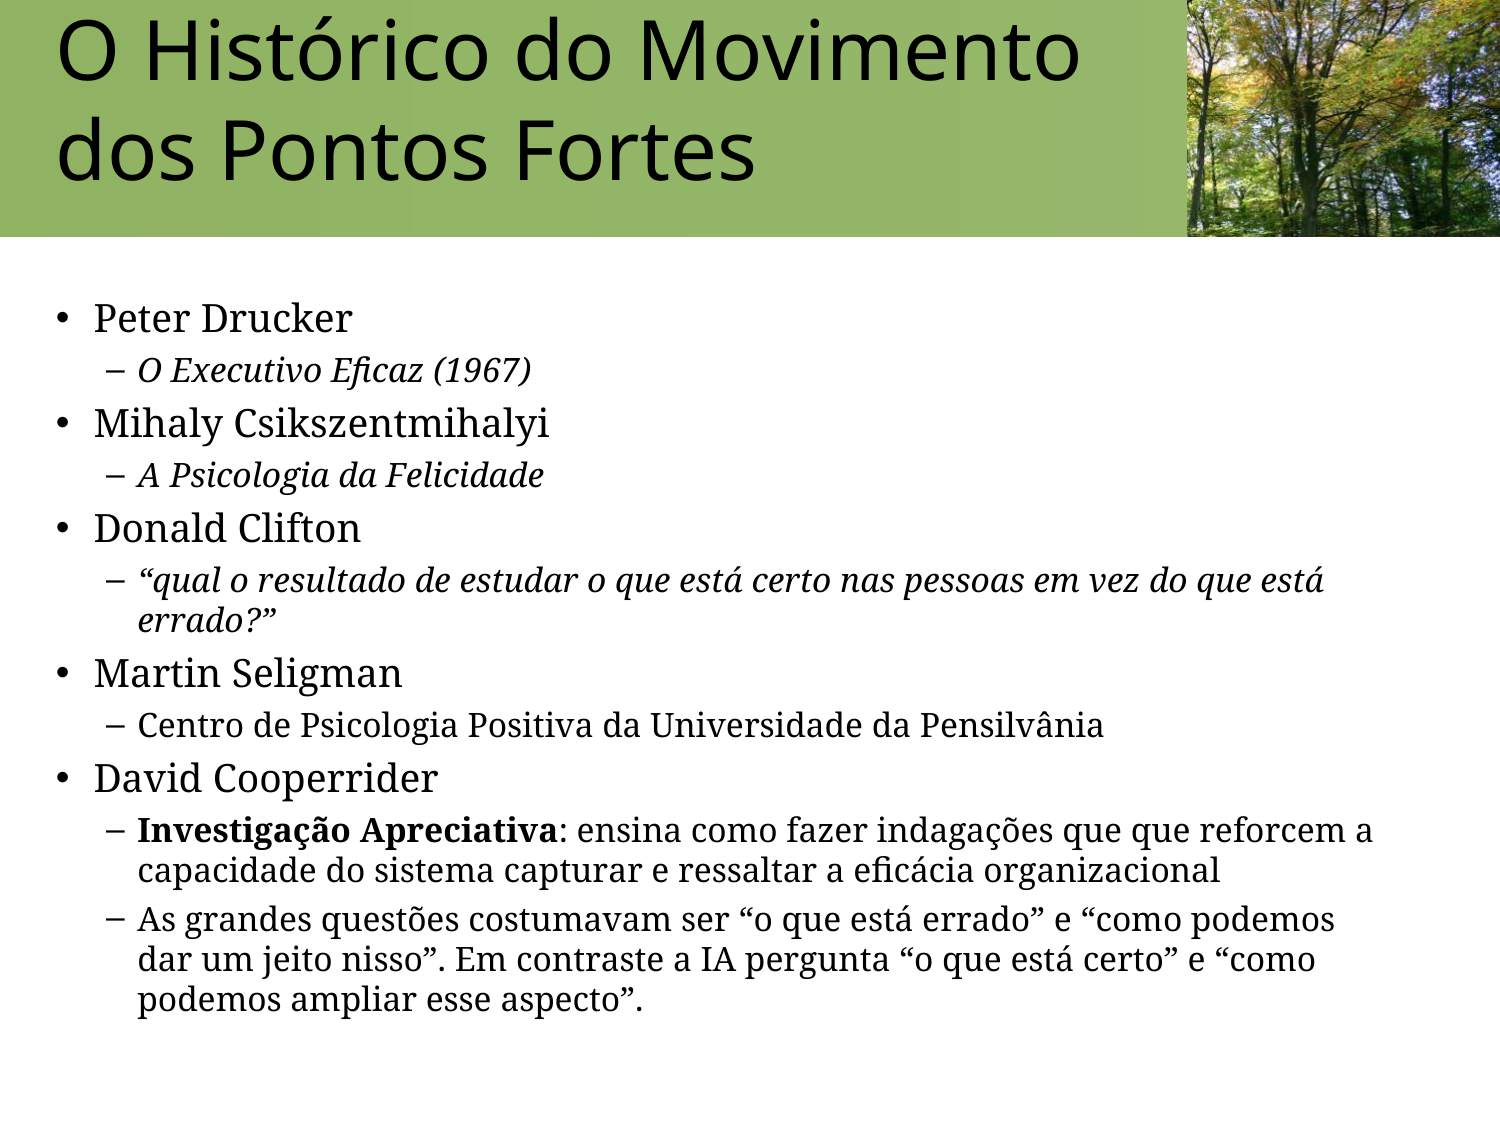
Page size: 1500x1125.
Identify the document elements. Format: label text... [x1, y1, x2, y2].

list Peter Drucker O Executivo Eficaz (1967) Mihaly Csikszentmihalyi A Psicologia da Felicidade Donald Clifton “qual o resultado de estudar o que está certo nas pessoas em vez do que está errado?” Martin Seligman Centro de Psicologia Positiva da Universidade da Pensilvânia David Cooperrider Investigação Apreciativa: ensina como fazer indagações que que reforcem a capacidade do sistema capturar e ressaltar a eficácia organizacional As grandes questões costumavam ser “o que está errado” e “como podemos dar um jeito nisso”. Em contraste a IA pergunta “o que está certo” e “como podemos ampliar esse aspecto”. [41, 286, 1392, 1029]
title O Histórico do Movimento dos Pontos Fortes [41, 21, 1164, 173]
picture [1187, 0, 1500, 237]
